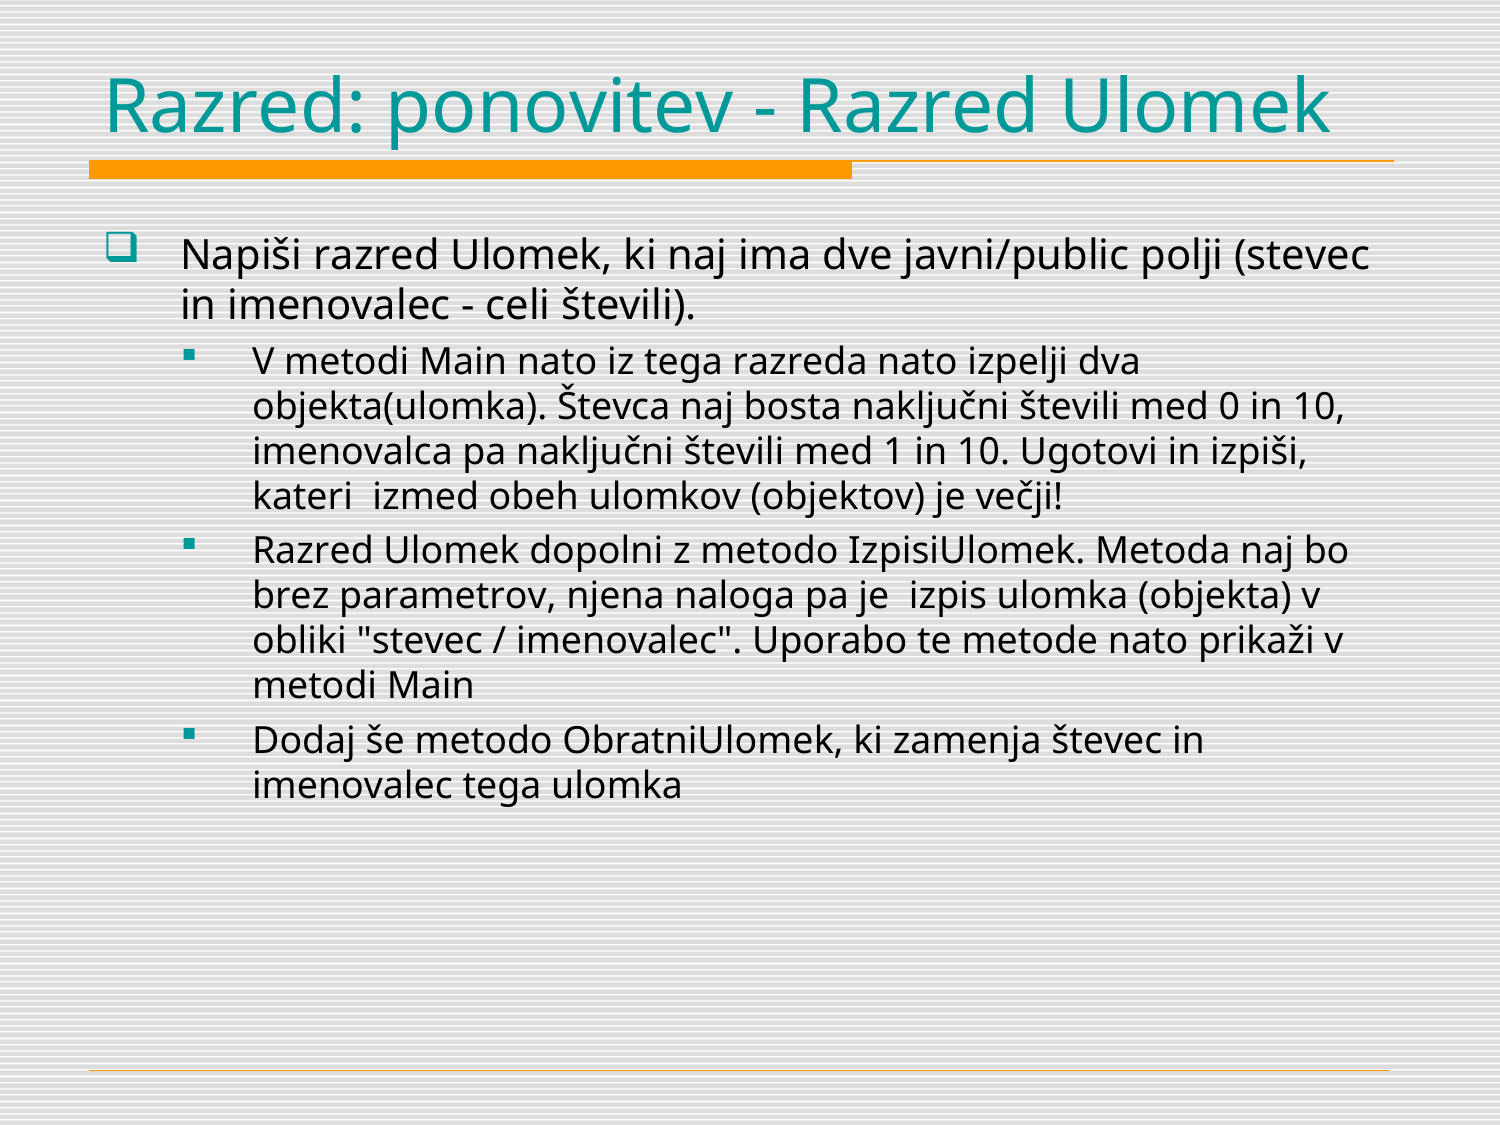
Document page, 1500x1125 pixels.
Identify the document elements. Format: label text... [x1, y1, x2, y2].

picture [0, 0, 1500, 1125]
list Napiši razred Ulomek, ki naj ima dve javni/public polji (stevec in imenovalec - celi števili). V metodi Main nato iz tega razreda nato izpelji dva objekta(ulomka). Števca naj bosta naključni števili med 0 in 10, imenovalca pa naključni števili med 1 in 10. Ugotovi in izpiši, kateri izmed obeh ulomkov (objektov) je večji! Razred Ulomek dopolni z metodo IzpisiUlomek. Metoda naj bo brez parametrov, njena naloga pa je izpis ulomka (objekta) v obliki "stevec / imenovalec". Uporabo te metode nato prikaži v metodi Main Dodaj še metodo ObratniUlomek, ki zamenja števec in imenovalec tega ulomka [88, 220, 1401, 1059]
title Razred: ponovitev - Razred Ulomek [88, 42, 1401, 155]
